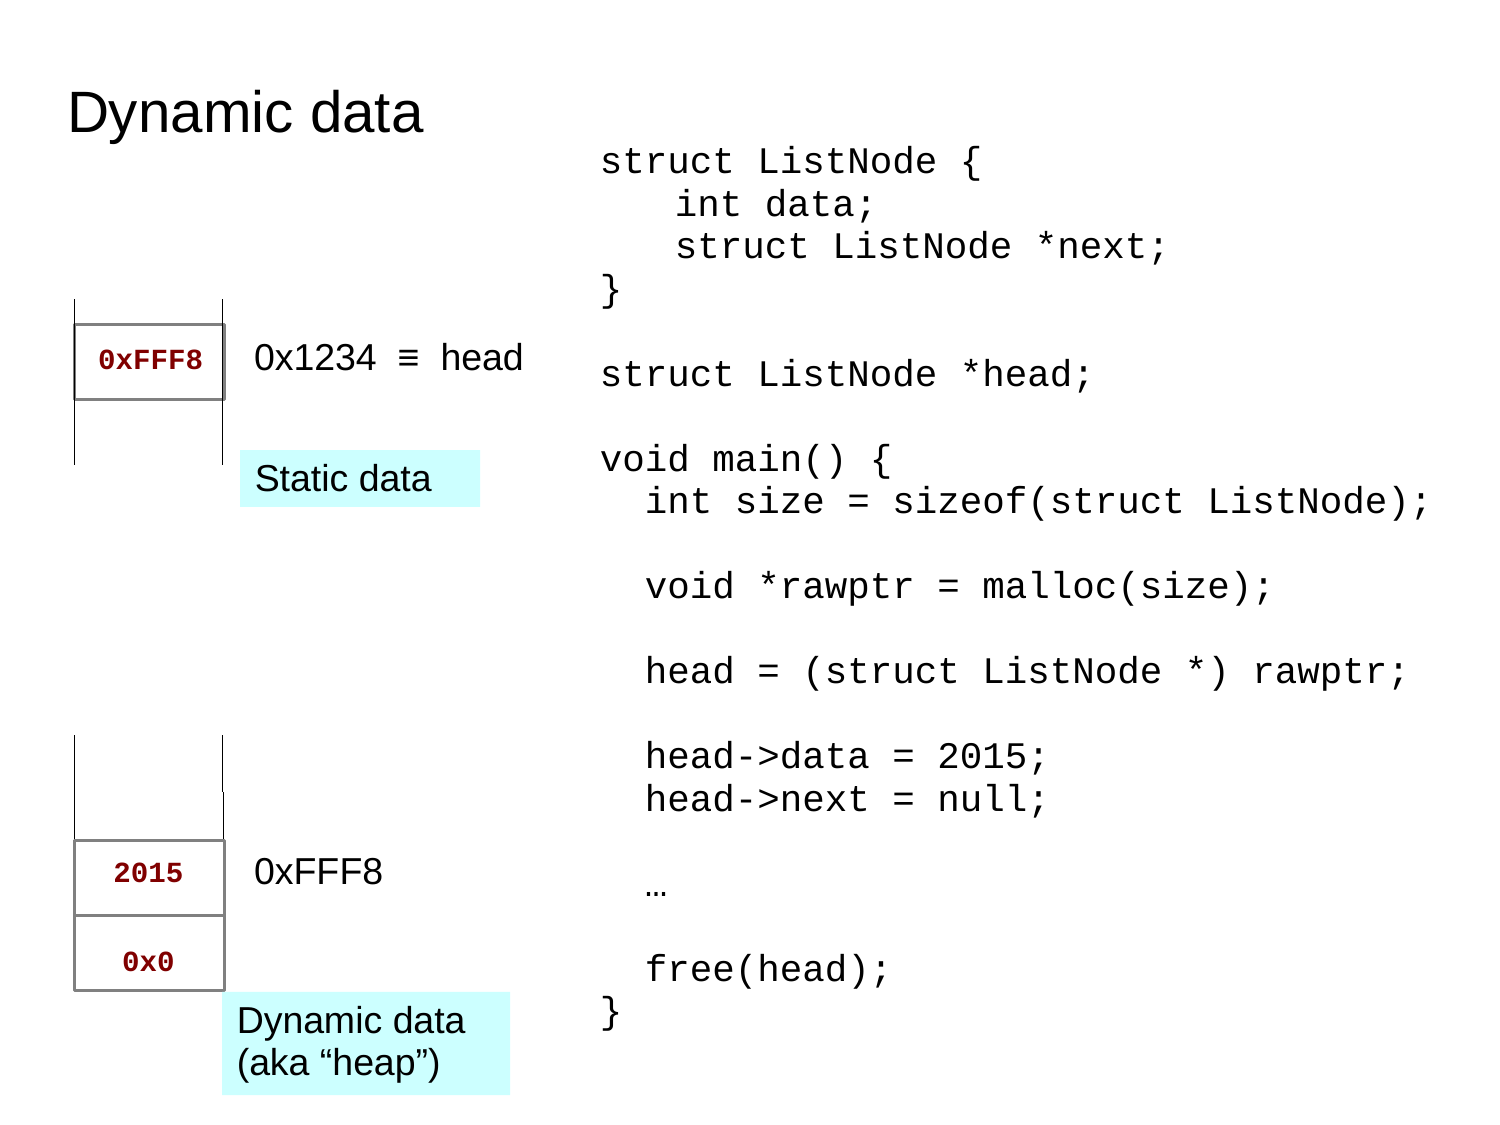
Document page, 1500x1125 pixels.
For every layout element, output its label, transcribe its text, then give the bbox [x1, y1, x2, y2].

text_box 2015 [74, 850, 223, 904]
text_box Static data [240, 450, 481, 507]
text_box 0xFFF8 [76, 337, 225, 390]
text_box 0xFFF8 [239, 843, 705, 903]
text_box Dynamic data (aka “heap”) [222, 991, 511, 1096]
text_box Dynamic data [52, 72, 443, 218]
text_box struct ListNode { int data; struct ListNode *next; } struct ListNode *head; void main() { int size = sizeof(struct ListNode); void *rawptr = malloc(size); head = (struct ListNode *) rawptr; head->data = 2015; head->next = null; … free(head); } [585, 135, 1454, 938]
text_box 0x0 [74, 939, 223, 992]
text_box 0x1234 ≡ head [239, 329, 705, 389]
